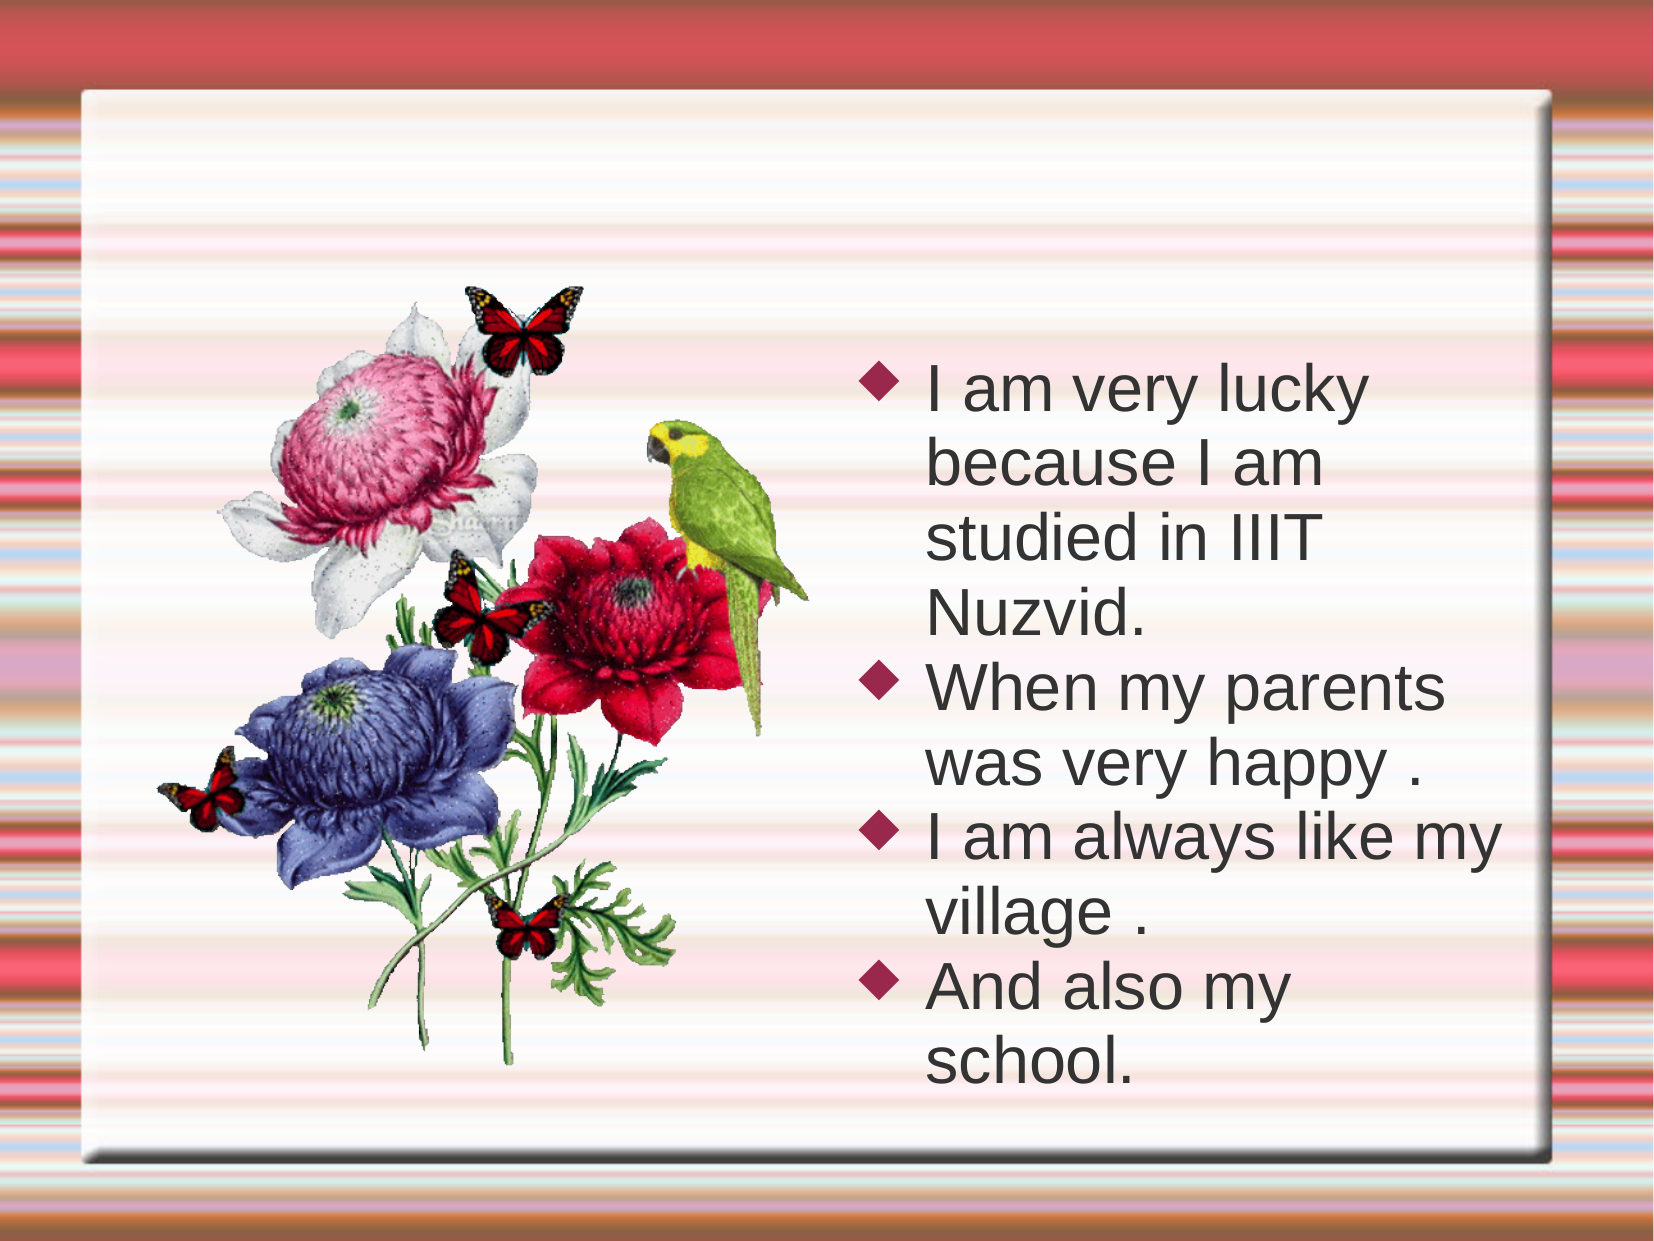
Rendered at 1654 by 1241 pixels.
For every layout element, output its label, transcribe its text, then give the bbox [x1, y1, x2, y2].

picture [0, 0, 1654, 1241]
title [121, 114, 1534, 322]
list I am very lucky because I am studied in IIIT Nuzvid. When my parents was very happy . I am always like my village . And also my school. [842, 350, 1517, 1170]
chart [848, 262, 1576, 1082]
